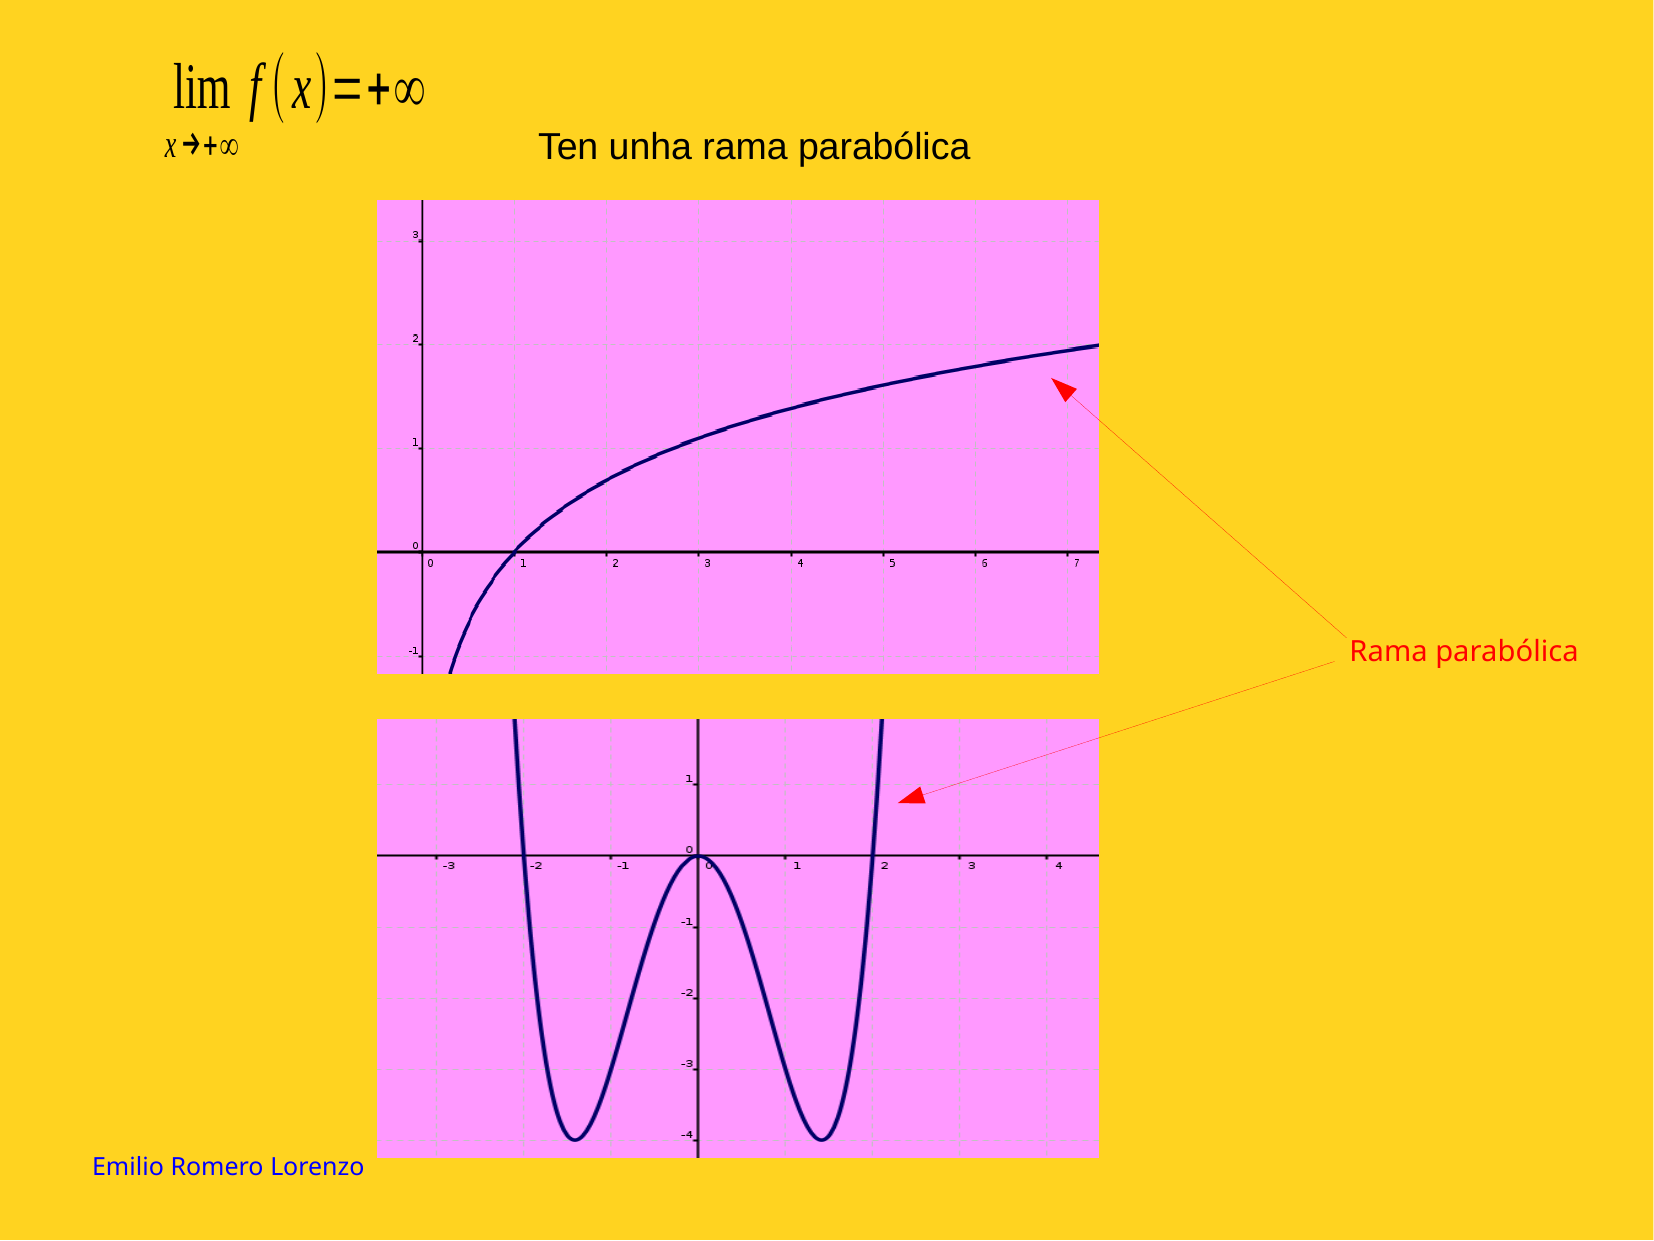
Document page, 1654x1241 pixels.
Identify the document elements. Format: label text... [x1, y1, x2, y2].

picture [377, 719, 1099, 1158]
text_box Ten unha rama parabólica [512, 118, 986, 175]
text_box Rama parabólica [1334, 622, 1591, 686]
chart [154, 47, 438, 166]
picture [377, 200, 1099, 674]
text_box Emilio Romero Lorenzo [69, 1133, 378, 1205]
